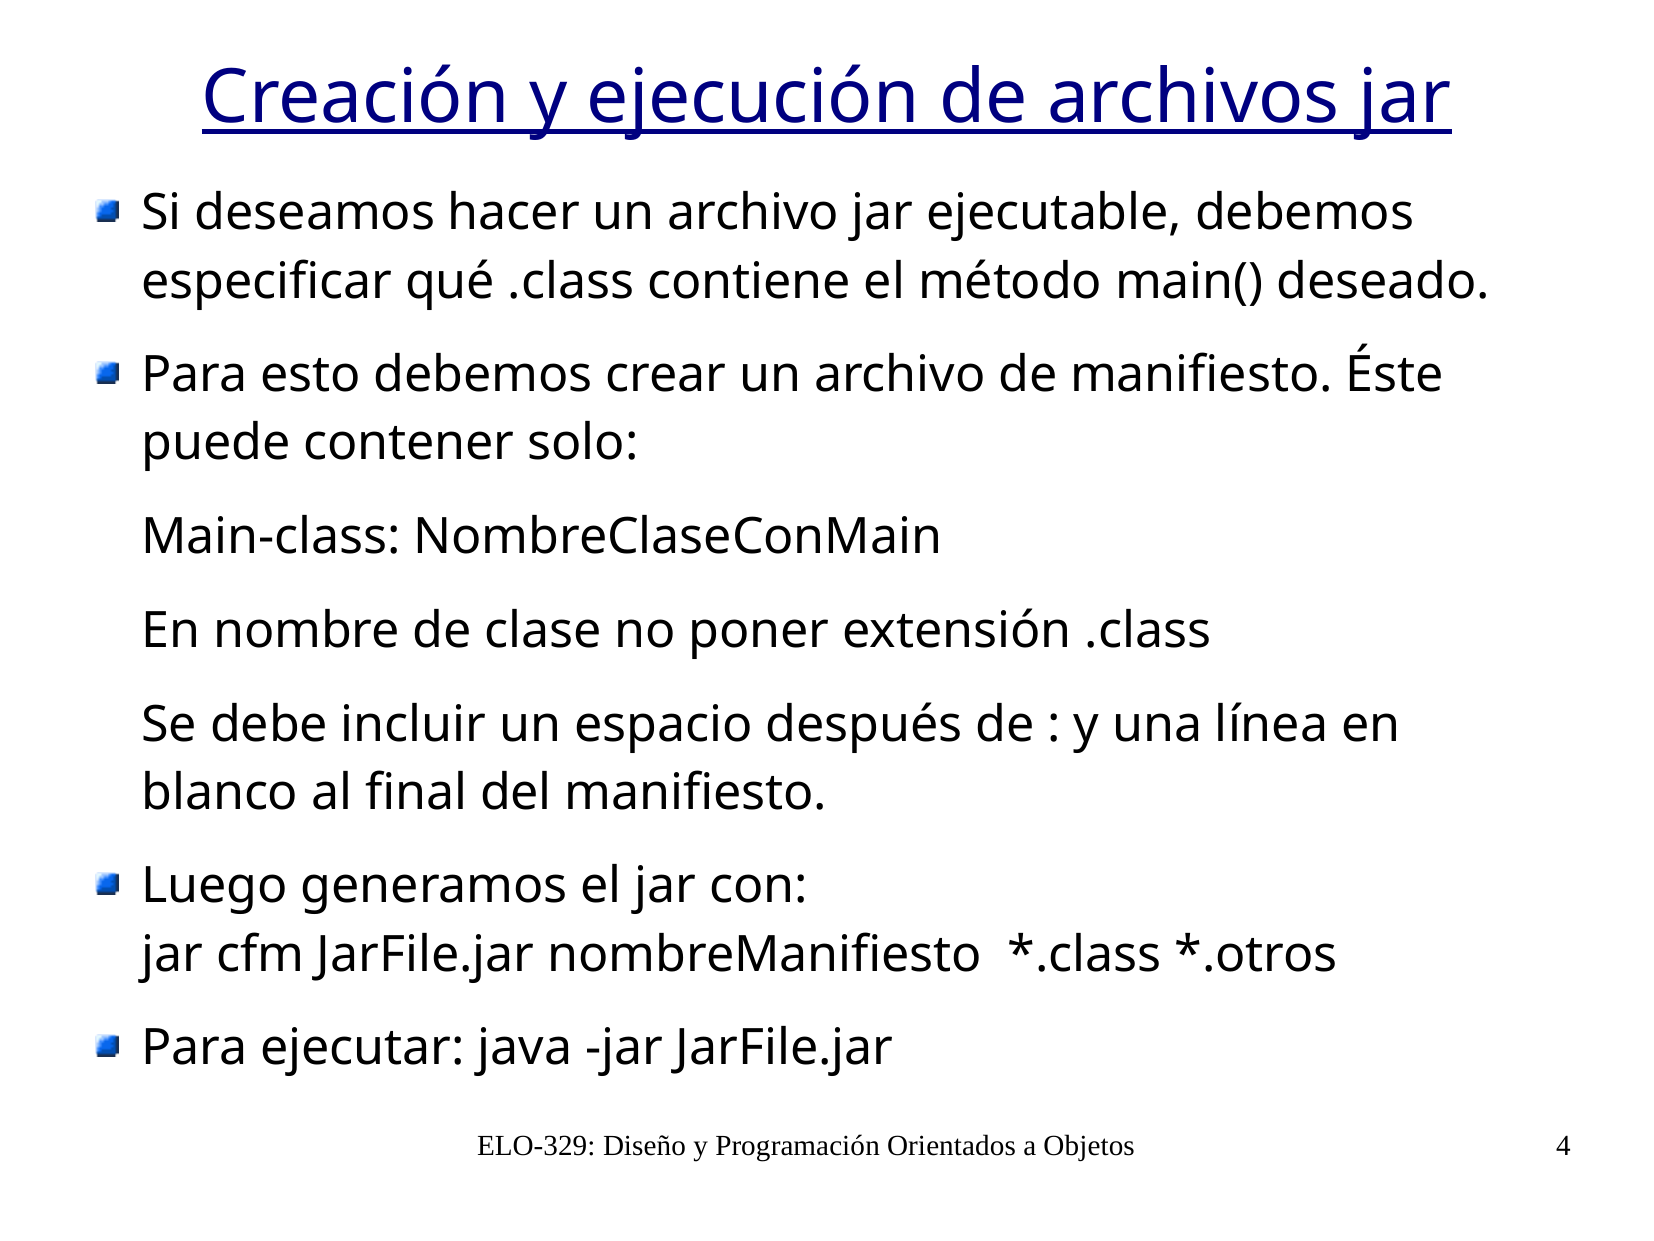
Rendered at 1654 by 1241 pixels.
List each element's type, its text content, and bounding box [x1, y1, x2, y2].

title Creación y ejecución de archivos jar [82, 50, 1571, 137]
list Si deseamos hacer un archivo jar ejecutable, debemos especificar qué .class contiene el método main() deseado. Para esto debemos crear un archivo de manifiesto. Éste puede contener solo: Main-class: NombreClaseConMain En nombre de clase no poner extensión .class Se debe incluir un espacio después de : y una línea en blanco al final del manifiesto. Luego generamos el jar con: jar cfm JarFile.jar nombreManifiesto *.class *.otros Para ejecutar: java -jar JarFile.jar [80, 176, 1495, 1134]
